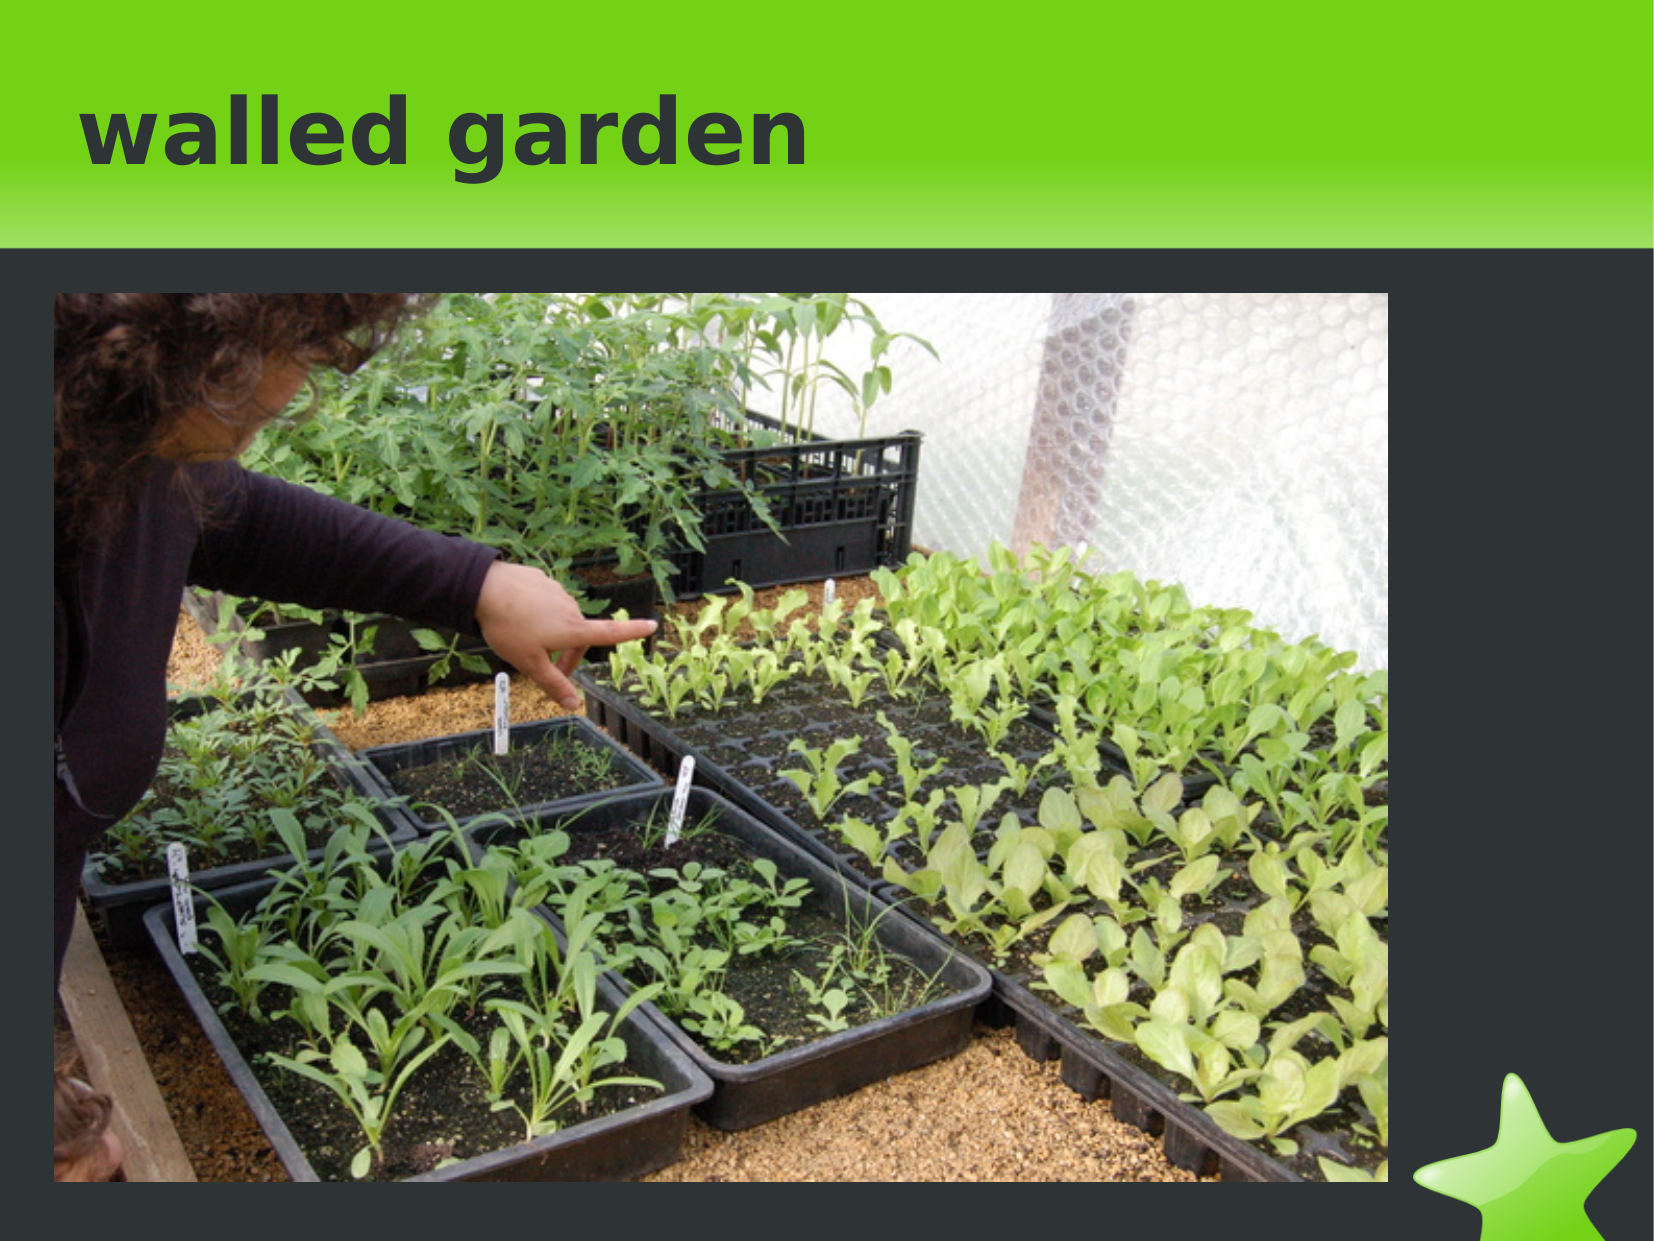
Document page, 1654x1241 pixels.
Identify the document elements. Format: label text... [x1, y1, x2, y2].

title walled garden [76, 36, 1565, 229]
picture [0, 0, 1654, 1241]
